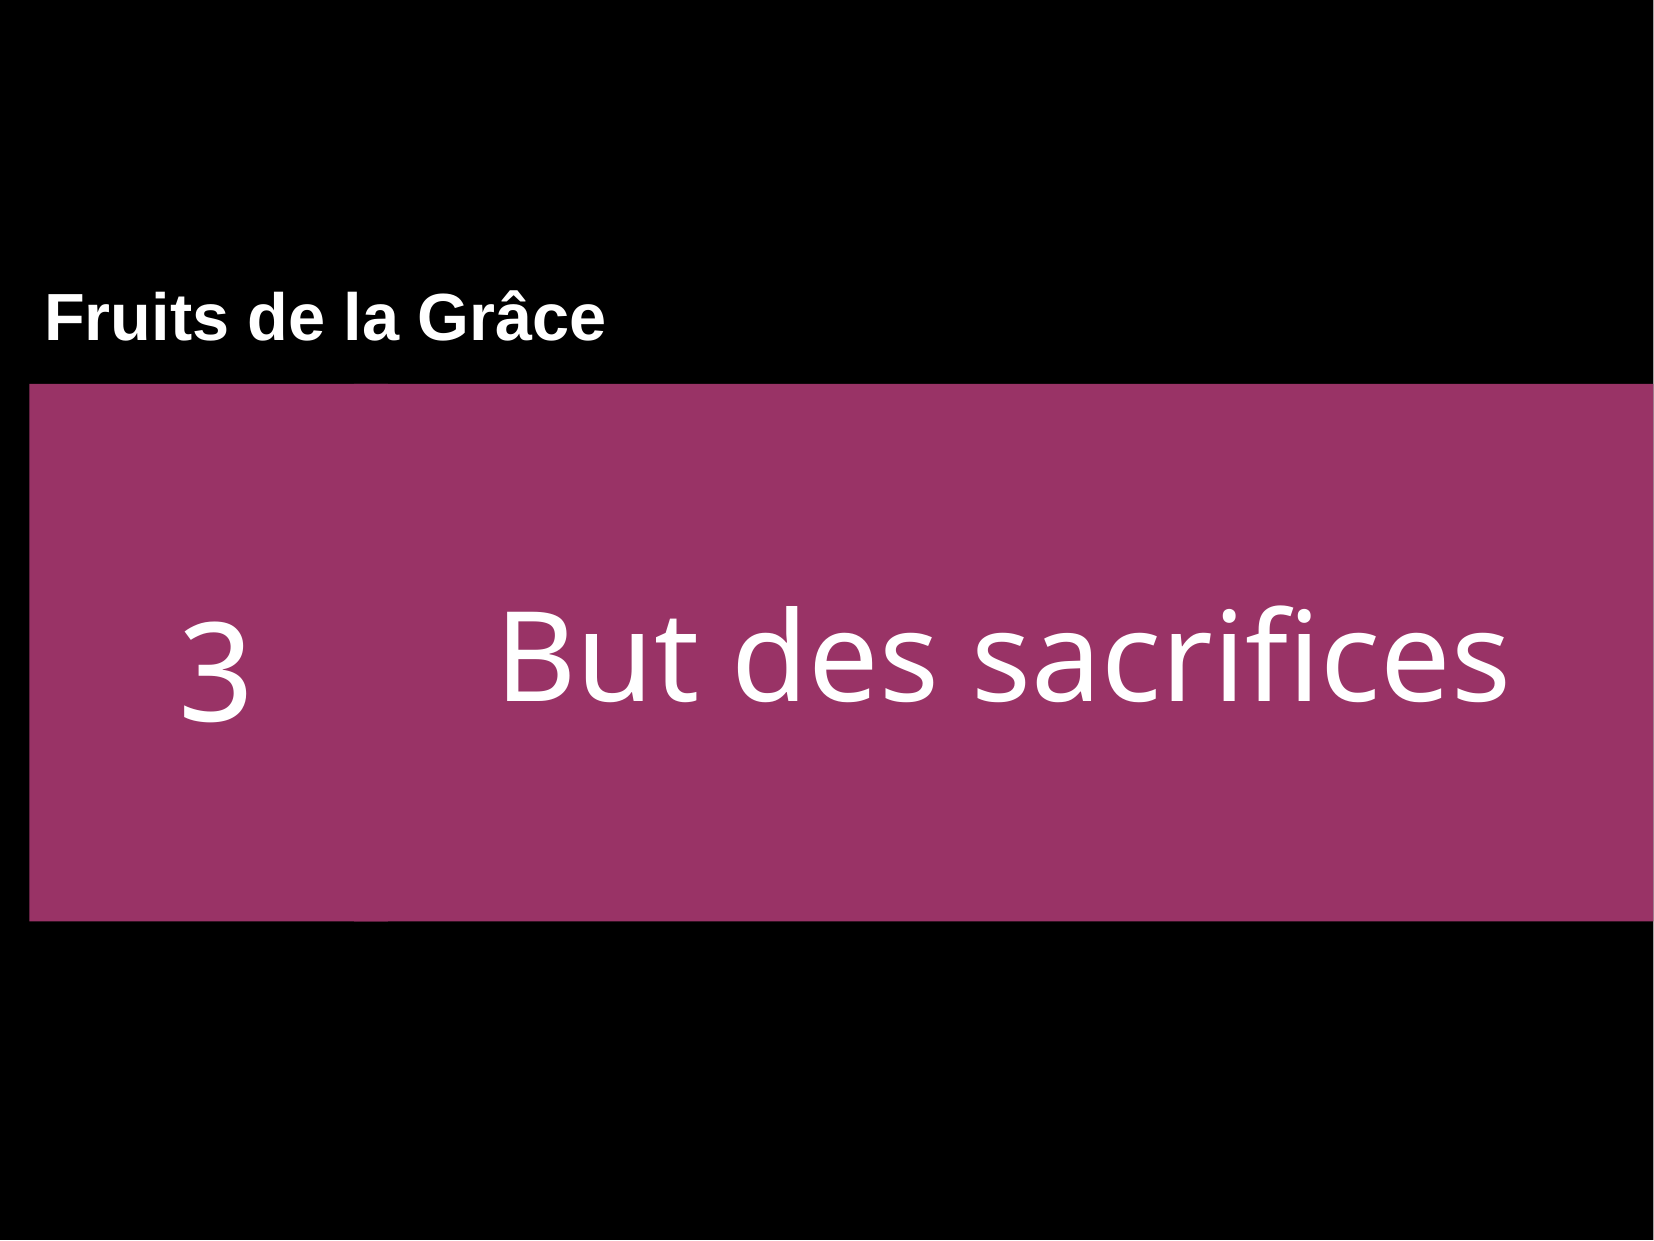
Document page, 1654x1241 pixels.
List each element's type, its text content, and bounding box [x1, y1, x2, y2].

text_box But des sacrifices [354, 383, 1654, 922]
text_box [29, 383, 354, 922]
text_box 3 [159, 566, 300, 770]
text_box Fruits de la Grâce [29, 272, 1654, 363]
